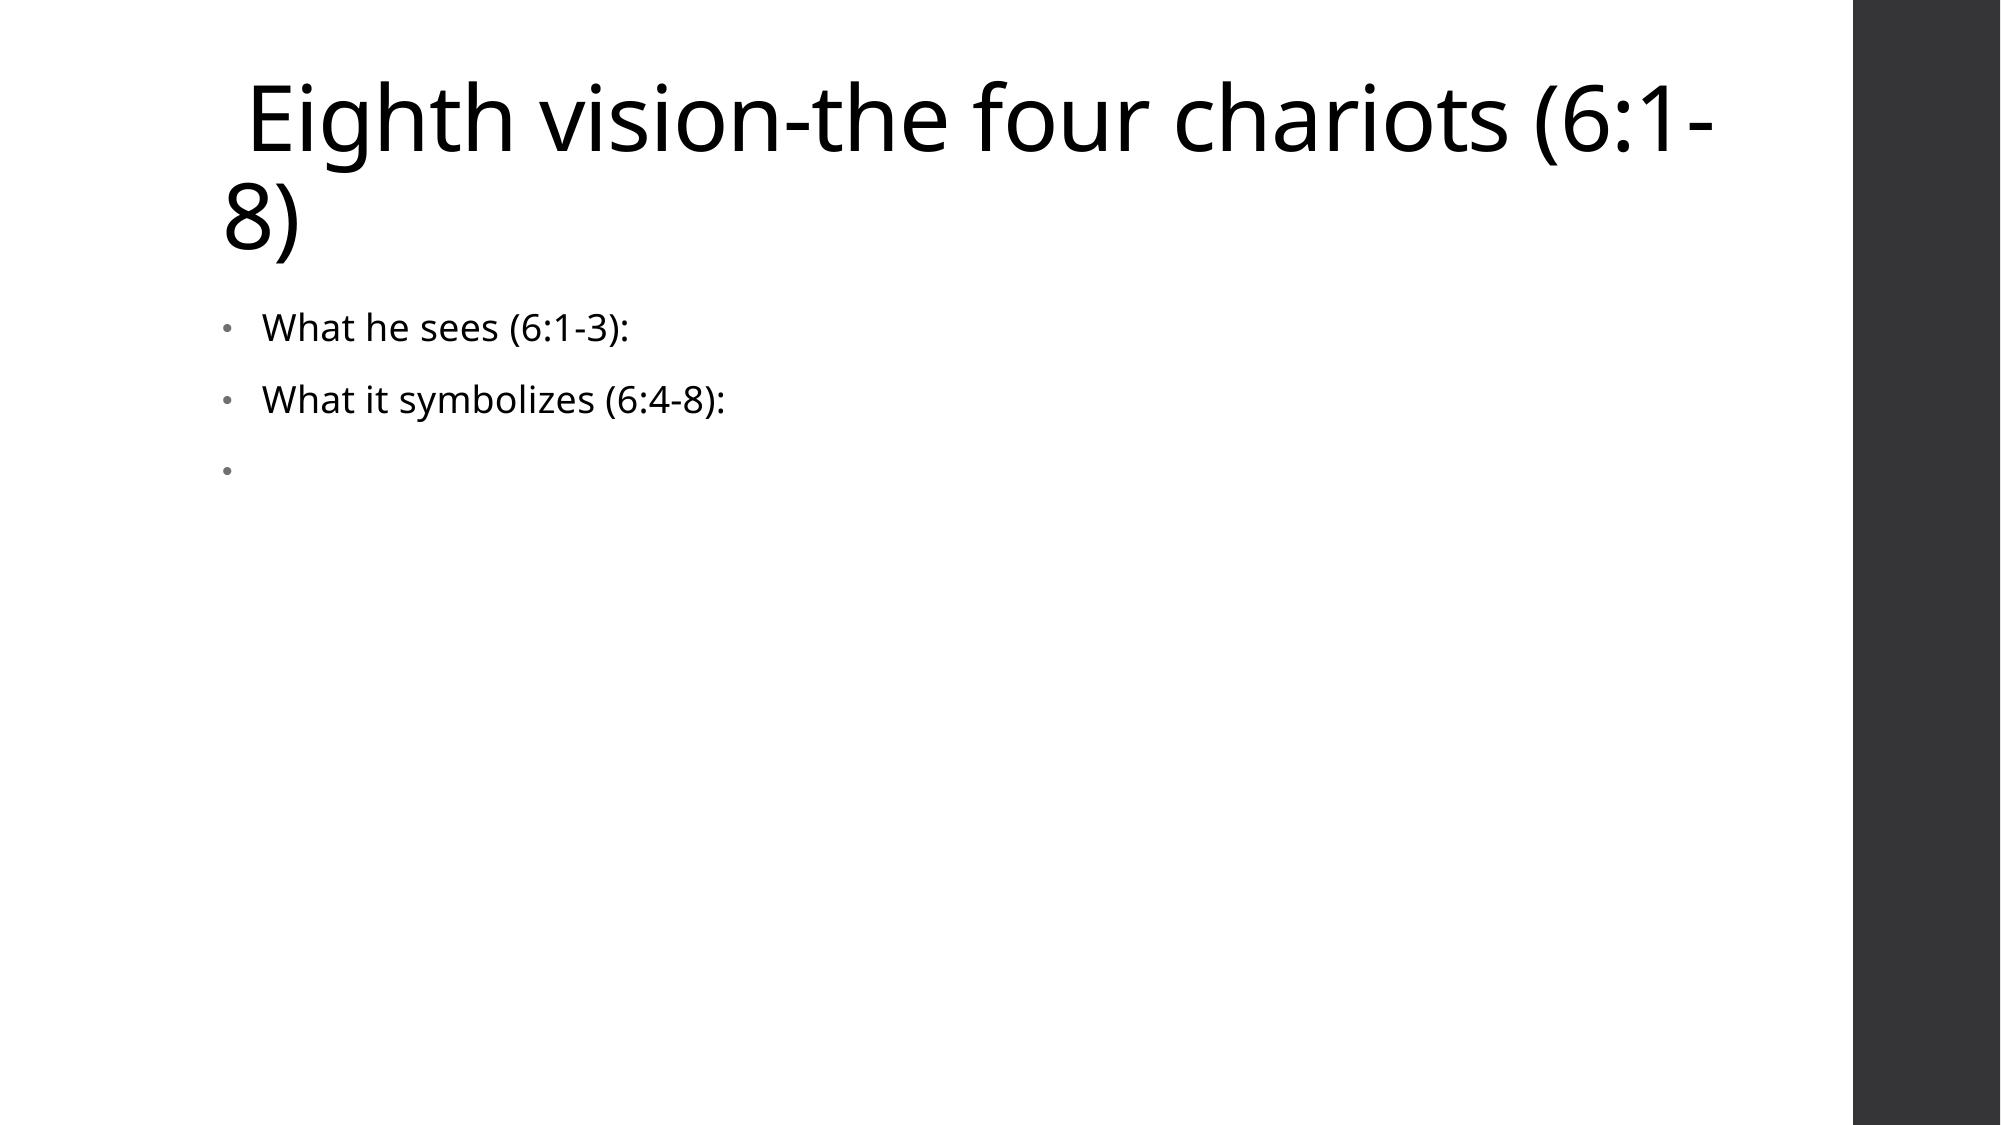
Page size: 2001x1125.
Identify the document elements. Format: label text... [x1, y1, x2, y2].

list What he sees (6:1-3): What it symbolizes (6:4-8): [206, 299, 1617, 1014]
title Eighth vision-the four chariots (6:1-8) [206, 60, 1797, 278]
